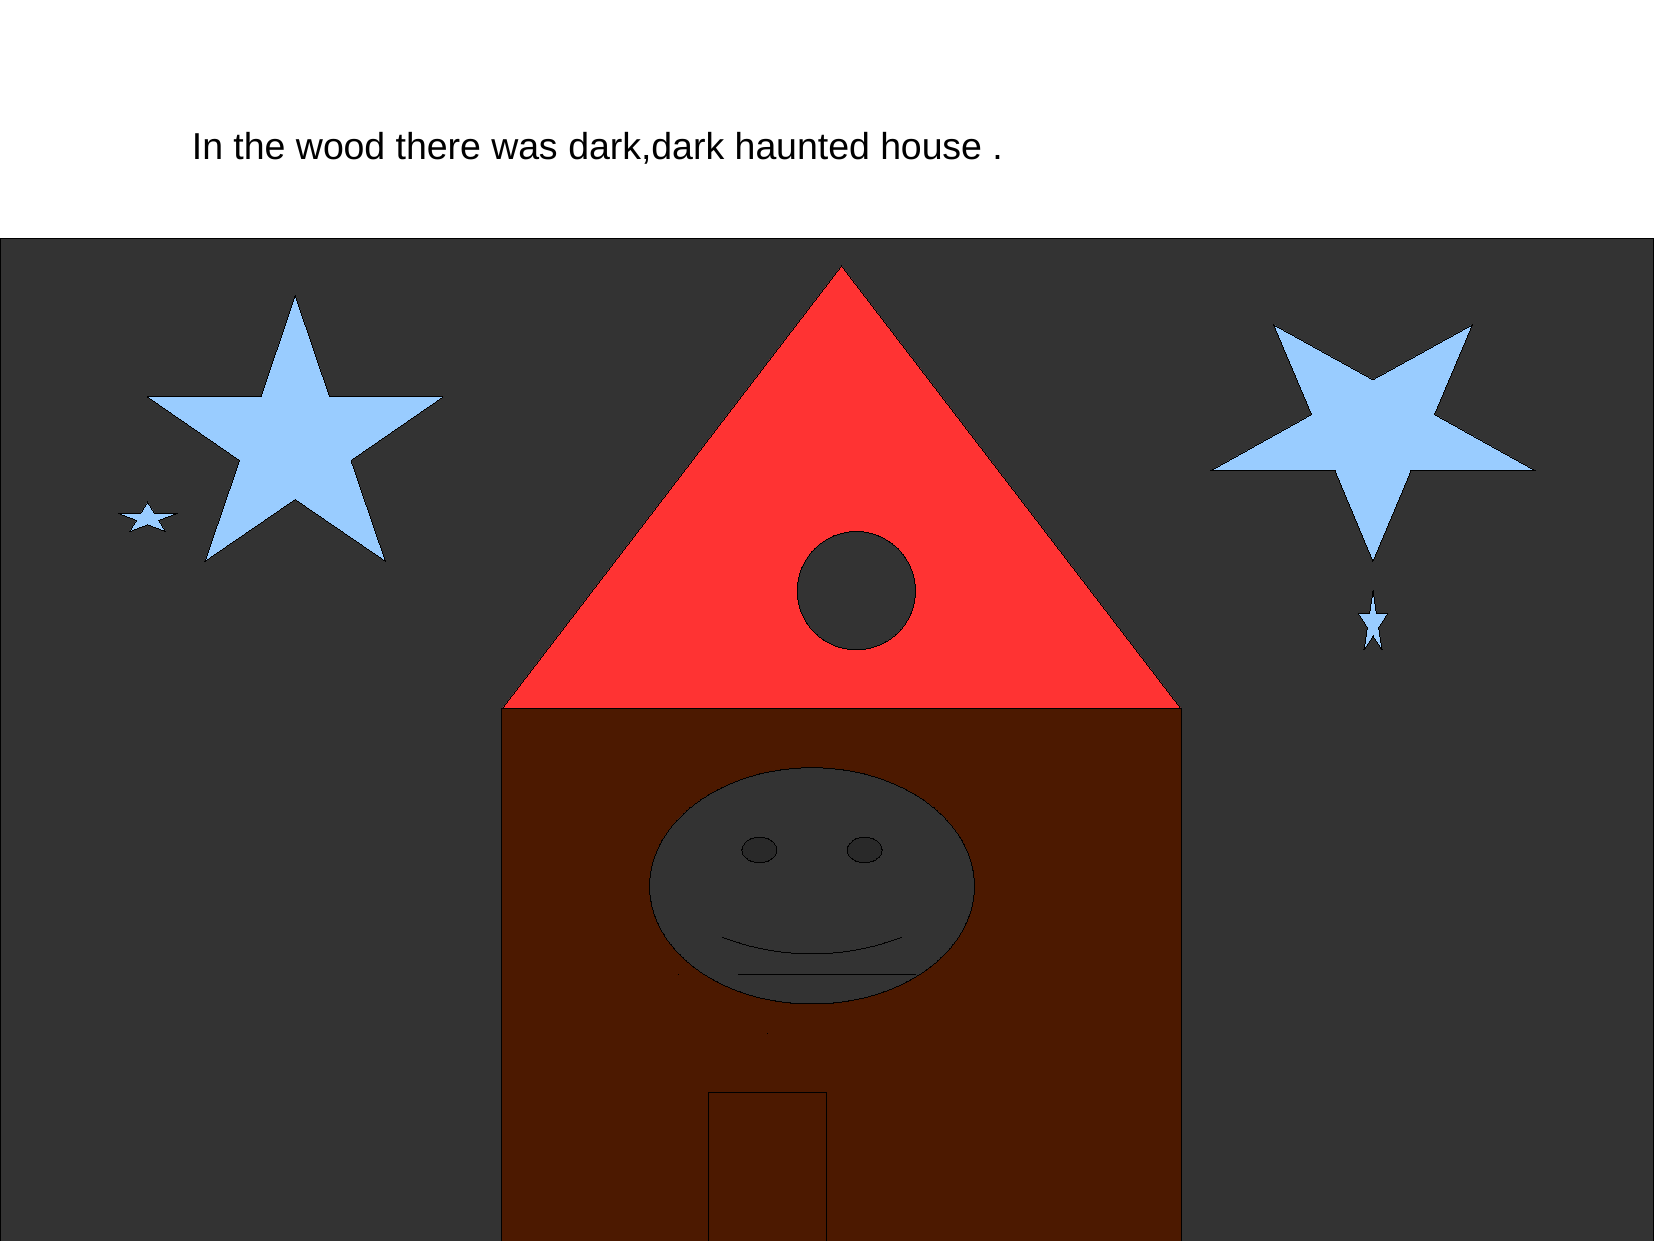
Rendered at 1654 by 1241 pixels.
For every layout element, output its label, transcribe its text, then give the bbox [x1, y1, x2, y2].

text_box [0, 238, 1654, 1241]
text_box In the wood there was dark,dark haunted house . [177, 118, 1477, 175]
